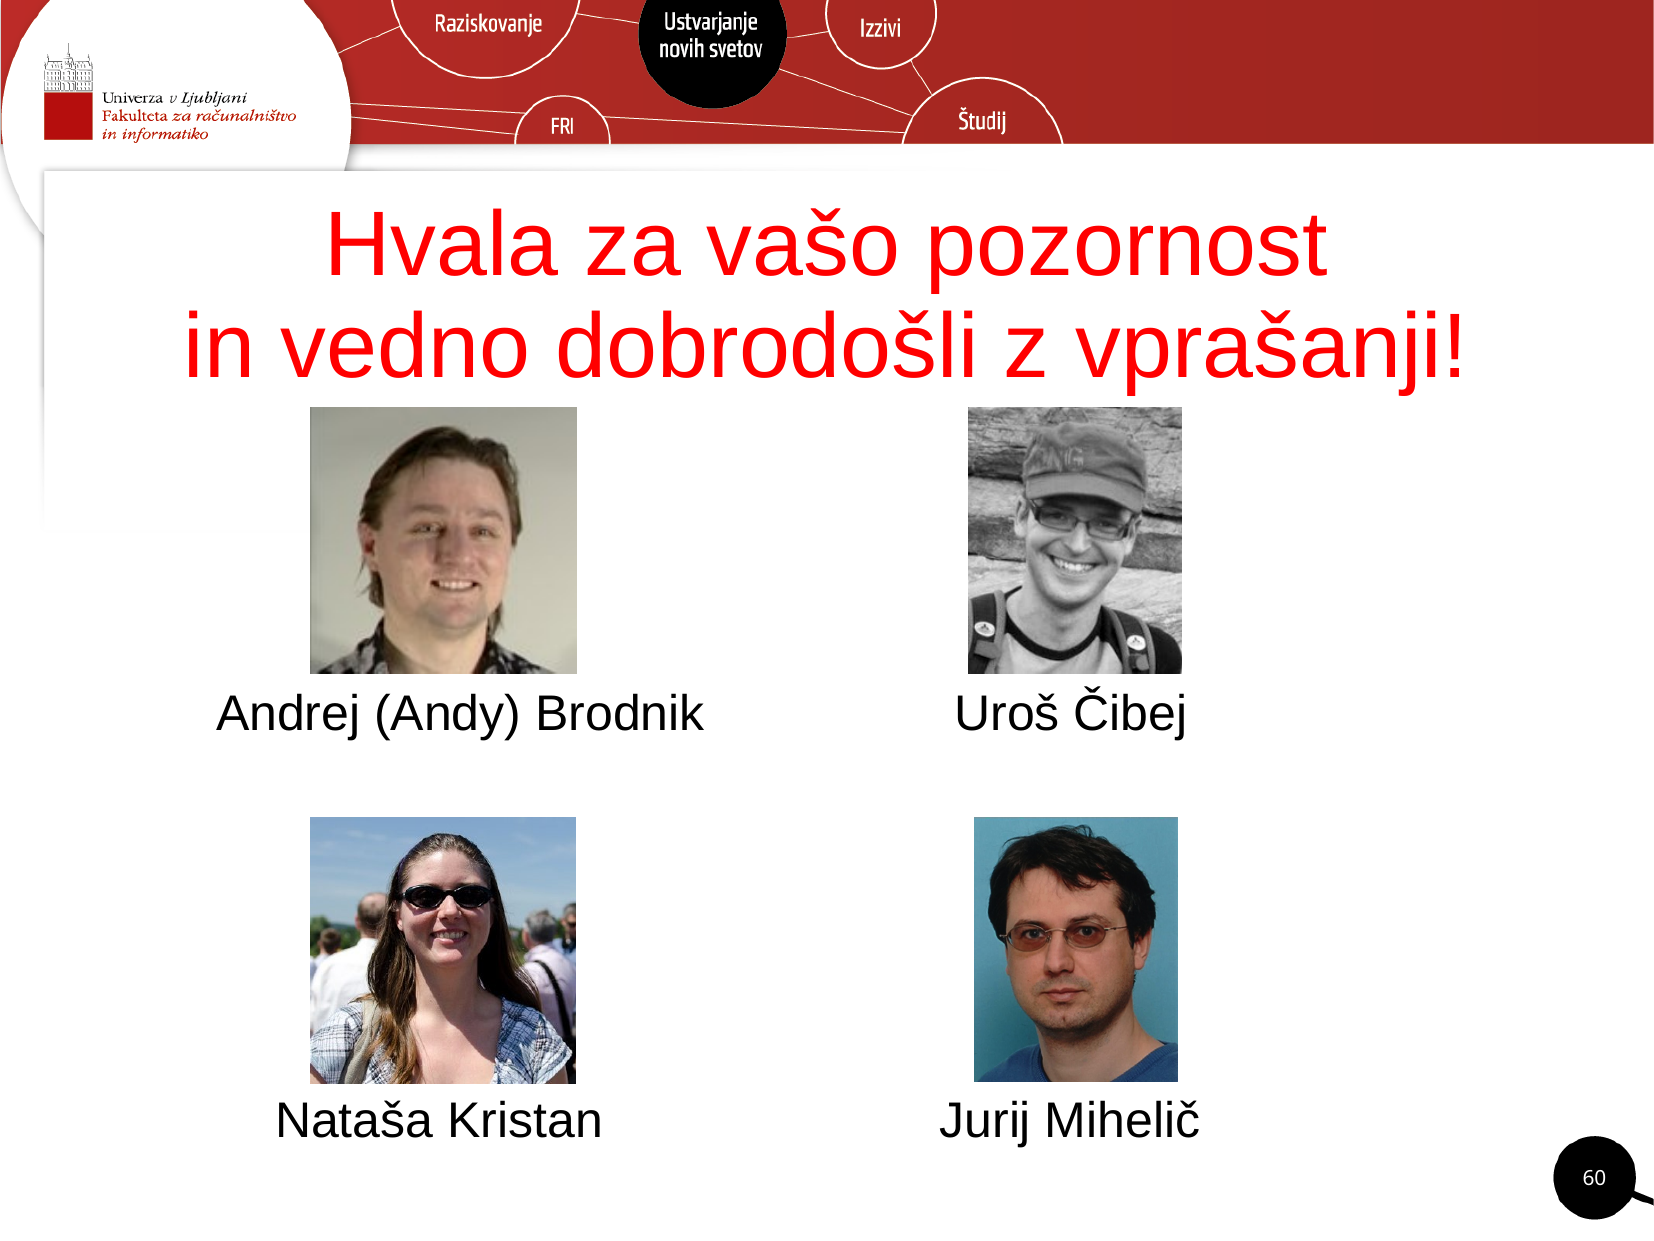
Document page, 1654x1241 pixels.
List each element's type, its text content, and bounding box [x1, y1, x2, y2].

title Hvala za vašo pozornost in vedno dobrodošli z vprašanji! [82, 191, 1571, 399]
list Nataša Kristan Jurij Mihelič [275, 1092, 1255, 1187]
picture [0, 0, 1654, 1241]
text_box <številka> [1553, 1145, 1636, 1212]
list Andrej (Andy) Brodnik Uroš Čibej [216, 685, 1255, 780]
